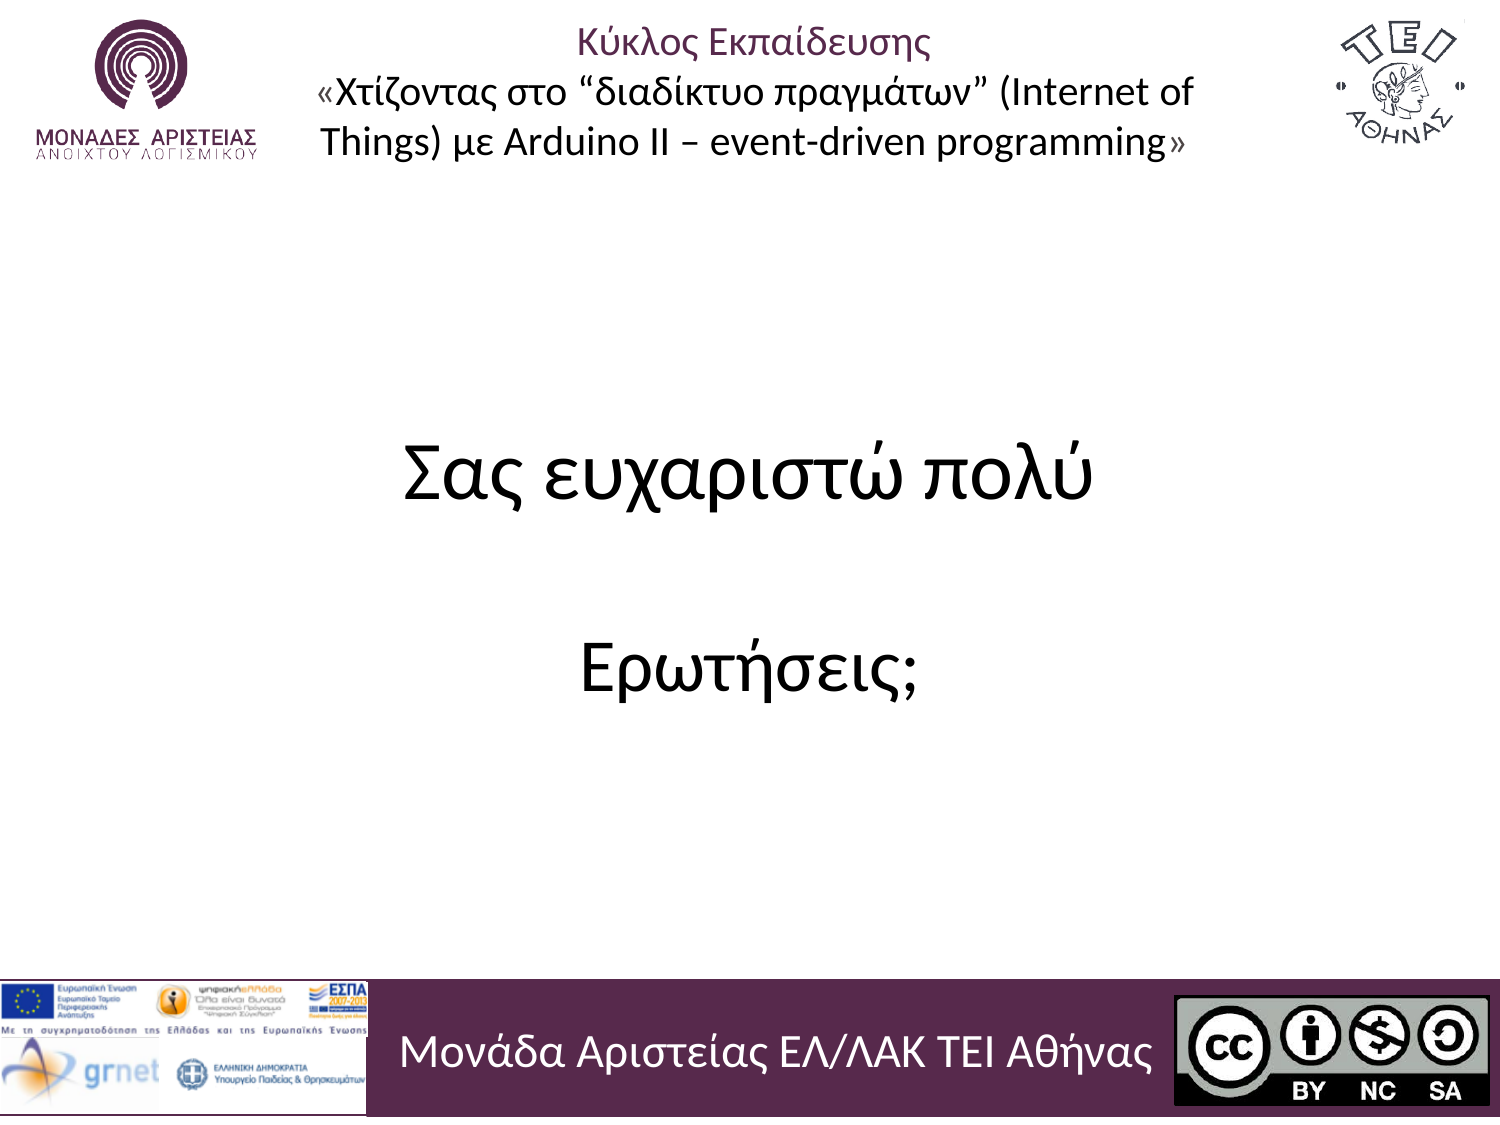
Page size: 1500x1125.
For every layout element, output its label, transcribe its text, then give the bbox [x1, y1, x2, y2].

picture [1174, 995, 1490, 1106]
text_box Κύκλος Εκπαίδευσης «Χτίζοντας στο “διαδίκτυο πραγμάτων” (Internet οf Things) με Arduino II – event-driven programming» [284, 6, 1224, 173]
picture [1335, 19, 1465, 151]
picture [175, 1057, 366, 1092]
title Σας ευχαριστώ πολύ Ερωτήσεις; [218, 408, 1282, 709]
picture [35, 19, 257, 160]
picture [0, 982, 368, 1113]
text_box Μονάδα Αριστείας ΕΛ/ΛΑΚ ΤΕΙ Αθήνας [383, 992, 1488, 1105]
